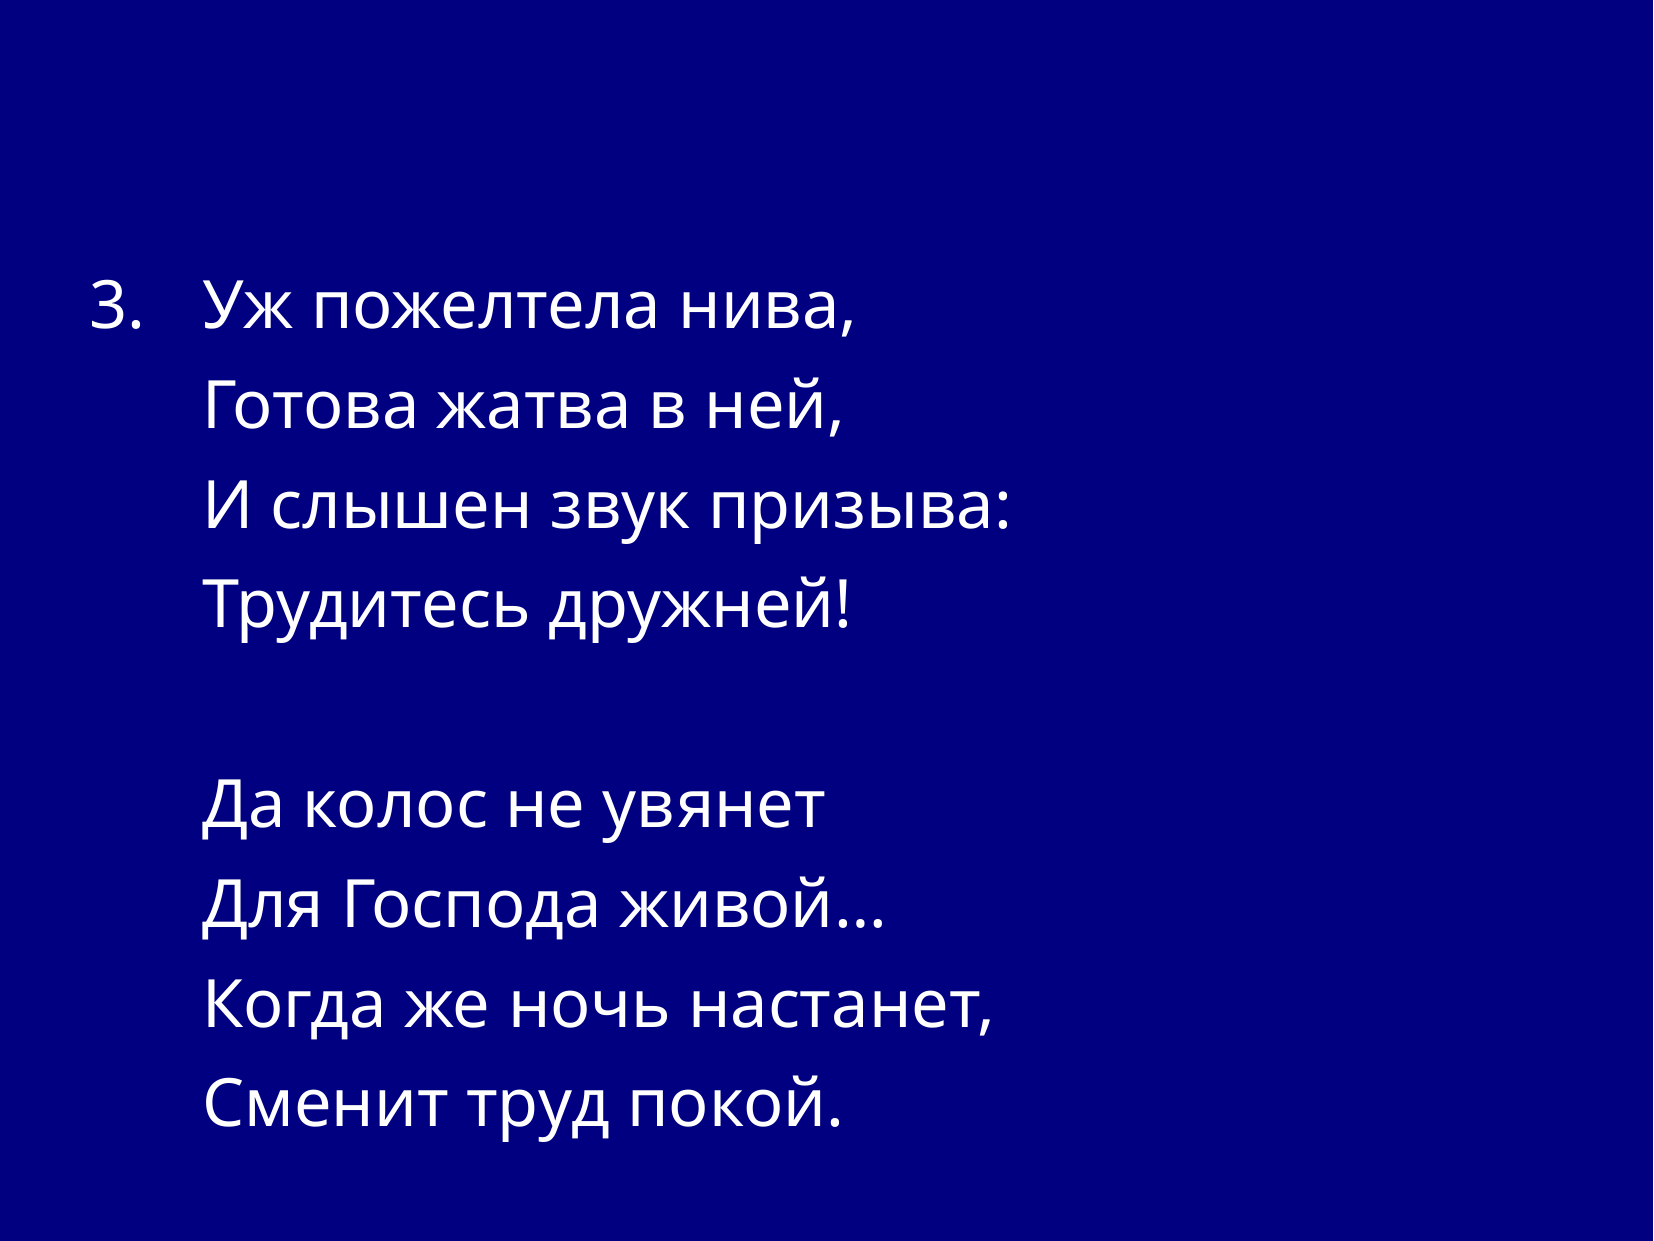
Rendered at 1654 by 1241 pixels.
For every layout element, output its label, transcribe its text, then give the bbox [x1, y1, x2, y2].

text_box 3. Уж пожелтела нива, Готова жатва в ней, И слышен звук призыва: Трудитесь дружней! Да колос не увянет Для Господа живой… Когда же ночь настанет, Сменит труд покой. [75, 150, 1576, 1163]
